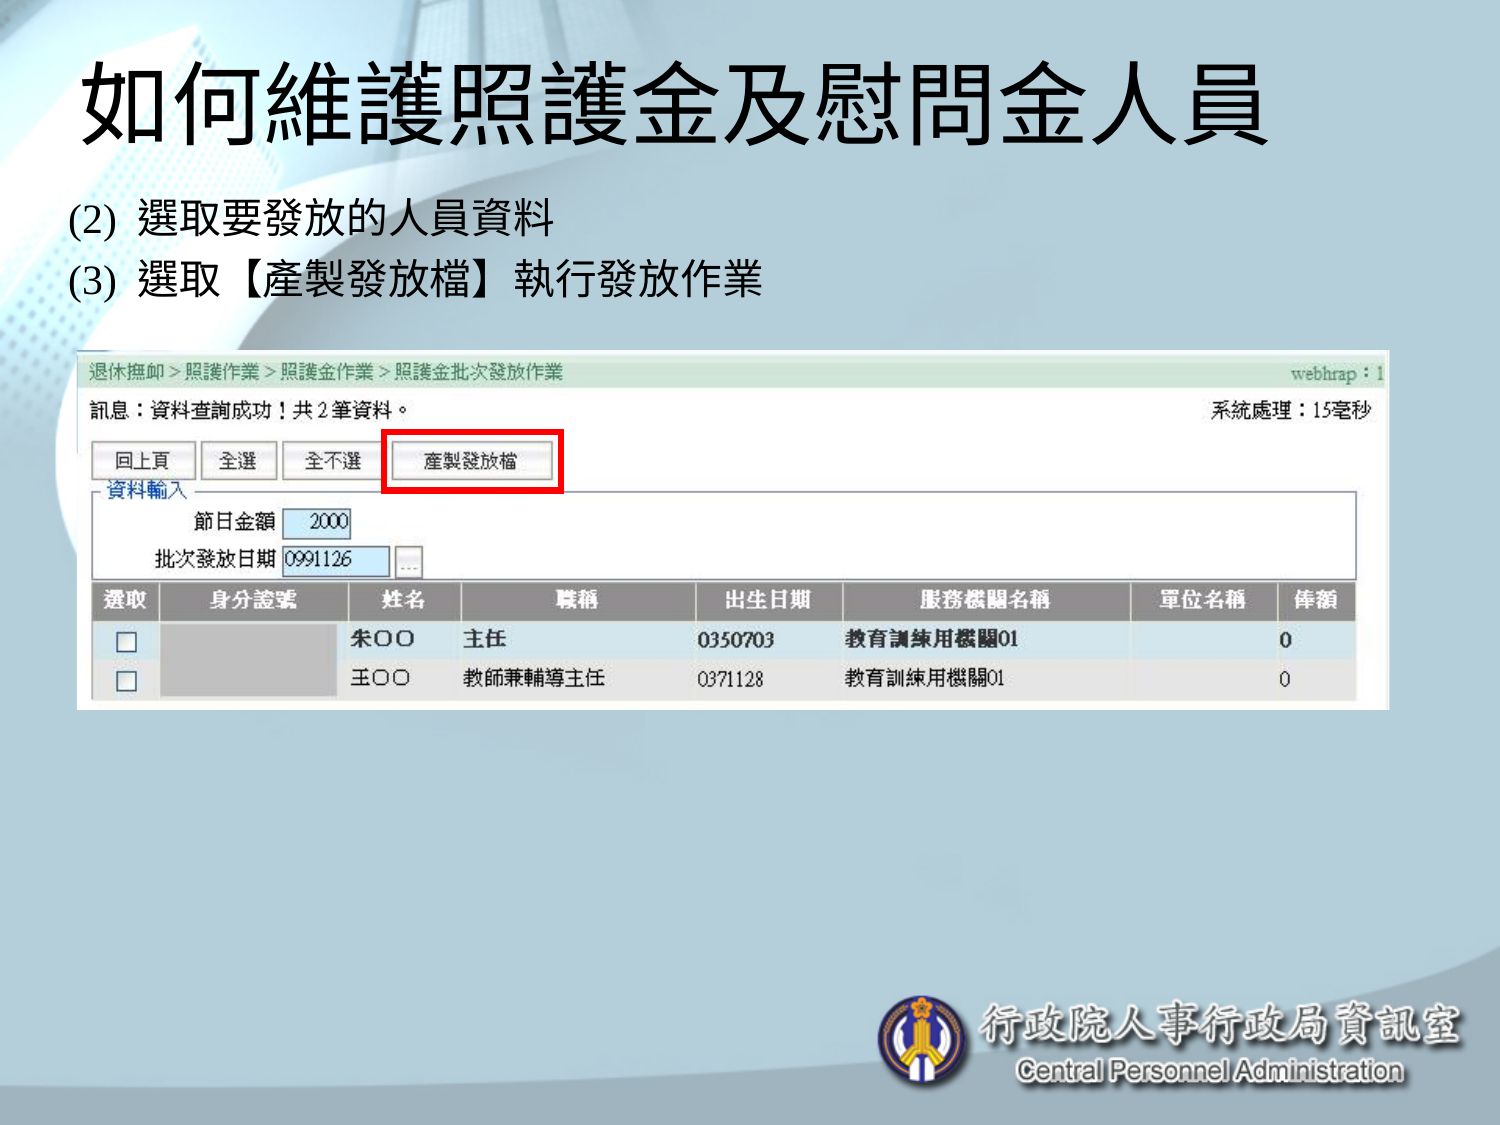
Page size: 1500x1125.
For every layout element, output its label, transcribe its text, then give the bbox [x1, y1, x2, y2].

list (2) 選取要發放的人員資料 (3) 選取【產製發放檔】執行發放作業 [53, 184, 1329, 860]
picture [0, 0, 1500, 1125]
title 如何維護照護金及慰問金人員 [64, 54, 1500, 149]
